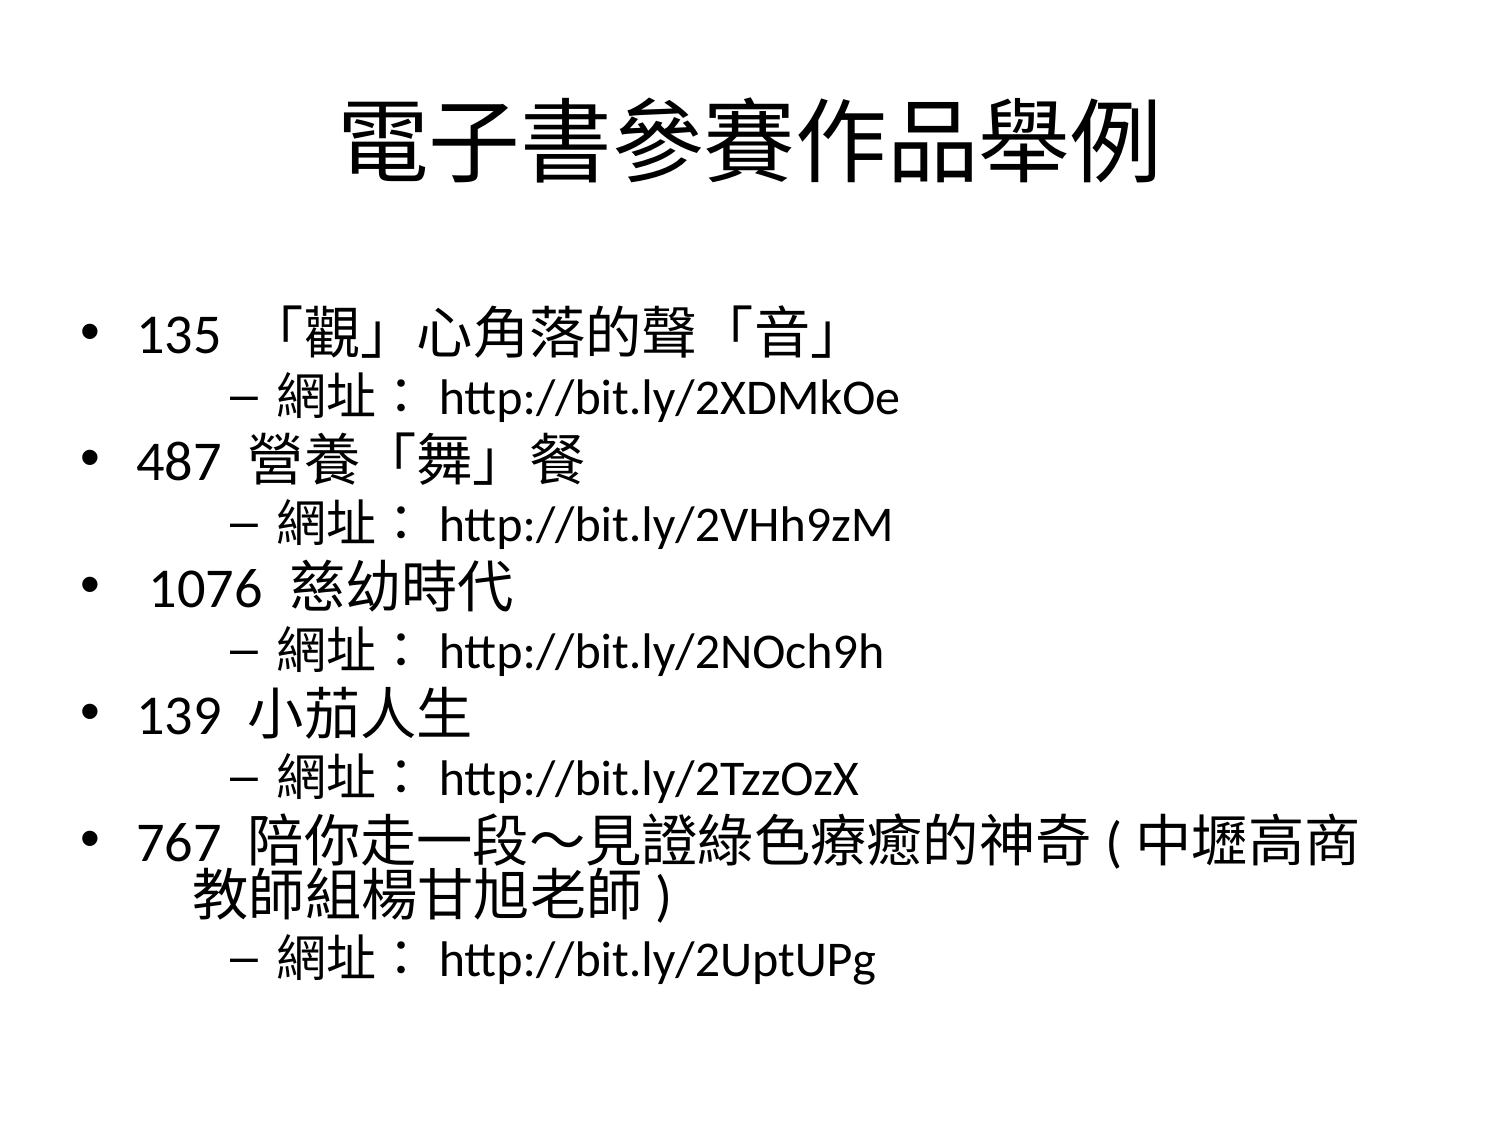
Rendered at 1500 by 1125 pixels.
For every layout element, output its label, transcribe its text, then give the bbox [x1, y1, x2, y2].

list 135 「觀」心角落的聲「音」 網址：http://bit.ly/2XDMkOe 487 營養「舞」餐 網址：http://bit.ly/2VHh9zM 1076 慈幼時代 網址：http://bit.ly/2NOch9h 139 小茄人生 網址：http://bit.ly/2TzzOzX 767 陪你走一段～見證綠色療癒的神奇(中壢高商教師組楊甘旭老師) 網址：http://bit.ly/2UptUPg [64, 302, 1415, 1046]
title 電子書參賽作品舉例 [75, 45, 1426, 233]
